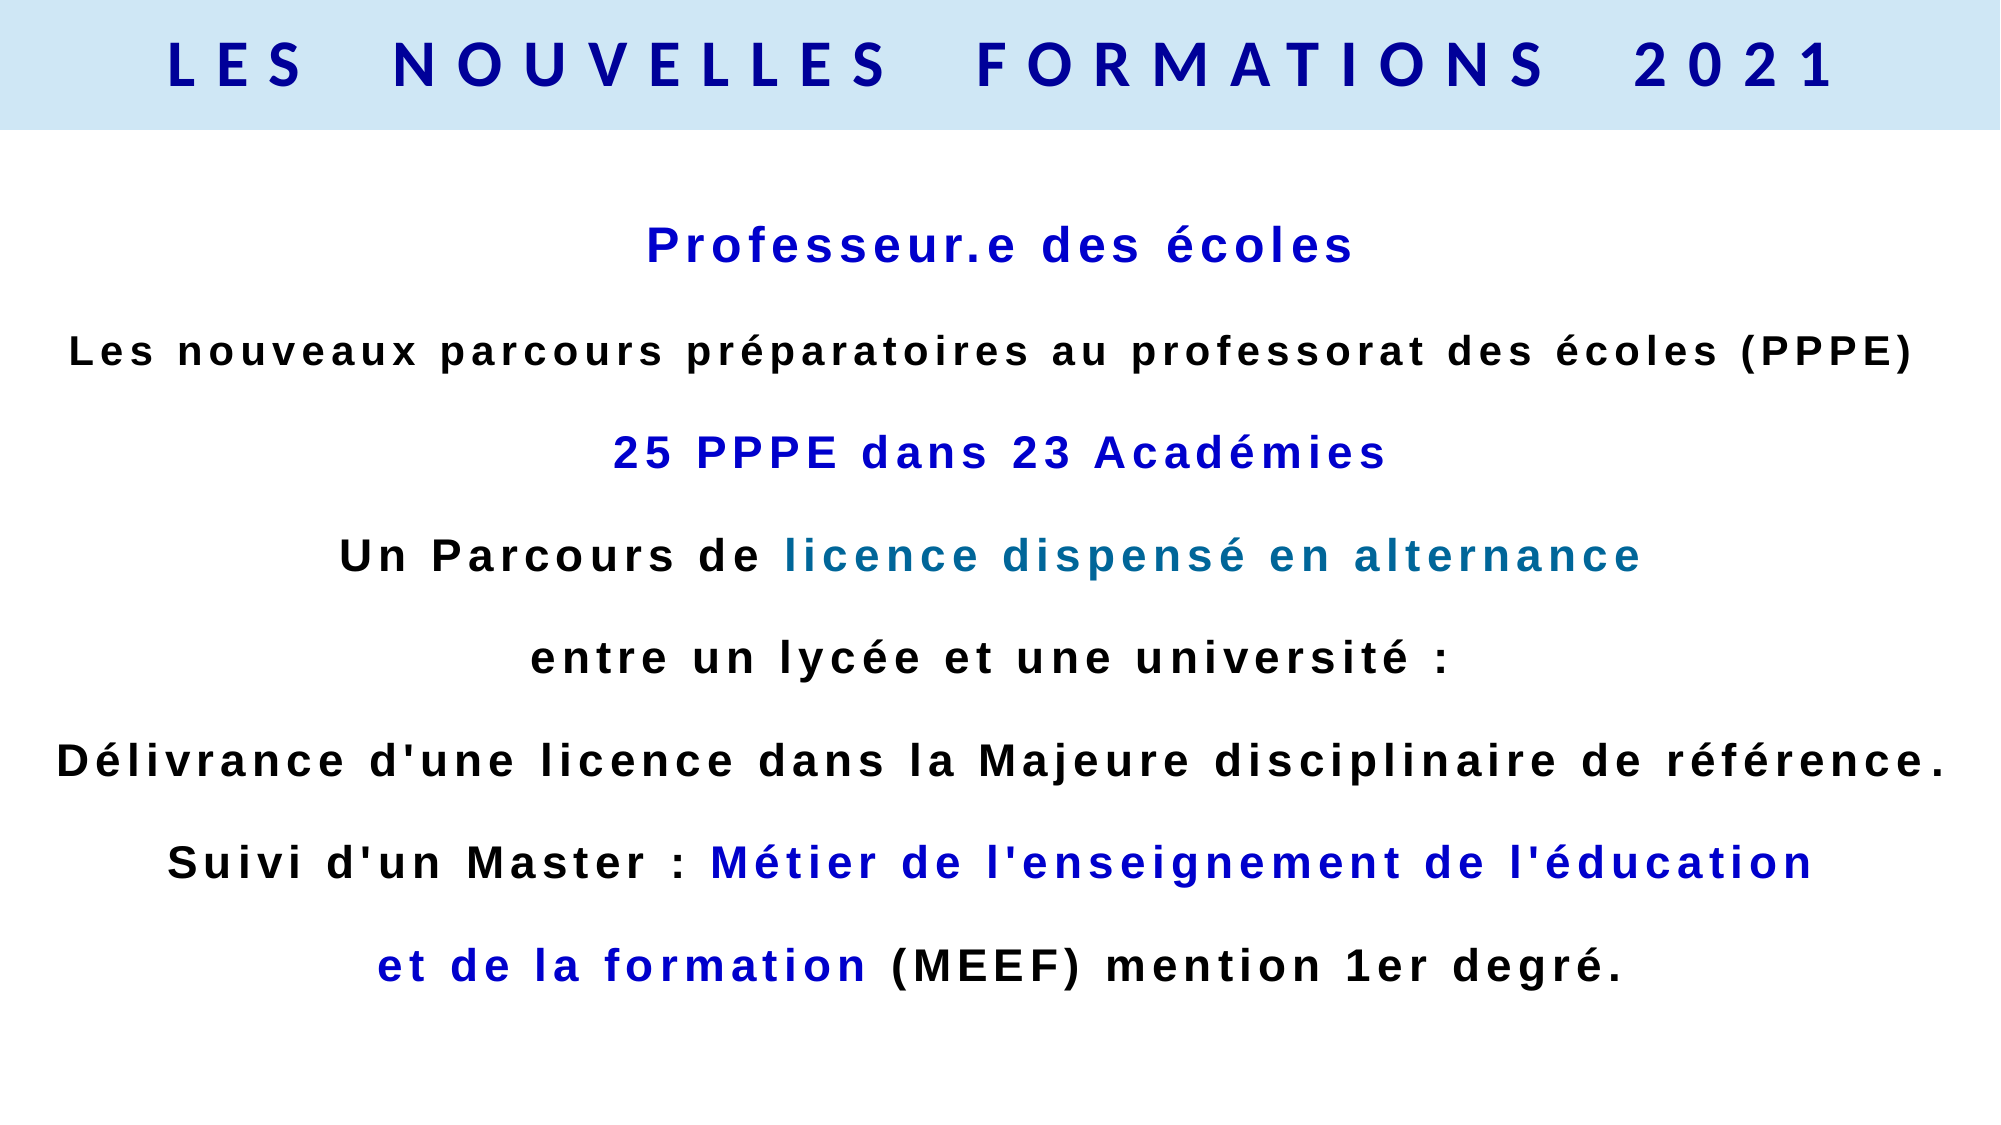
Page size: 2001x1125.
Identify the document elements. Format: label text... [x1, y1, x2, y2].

subtitle Professeur.e des écoles Les nouveaux parcours préparatoires au professorat des écoles (PPPE) 25 PPPE dans 23 Académies Un Parcours de licence dispensé en alternance entre un lycée et une université : Délivrance d'une licence dans la Majeure disciplinaire de référence. Suivi d'un Master : Métier de l'enseignement de l'éducation et de la formation (MEEF) mention 1er degré. [0, 129, 2000, 1125]
title LES NOUVELLES FORMATIONS 2021 [0, 0, 2000, 129]
